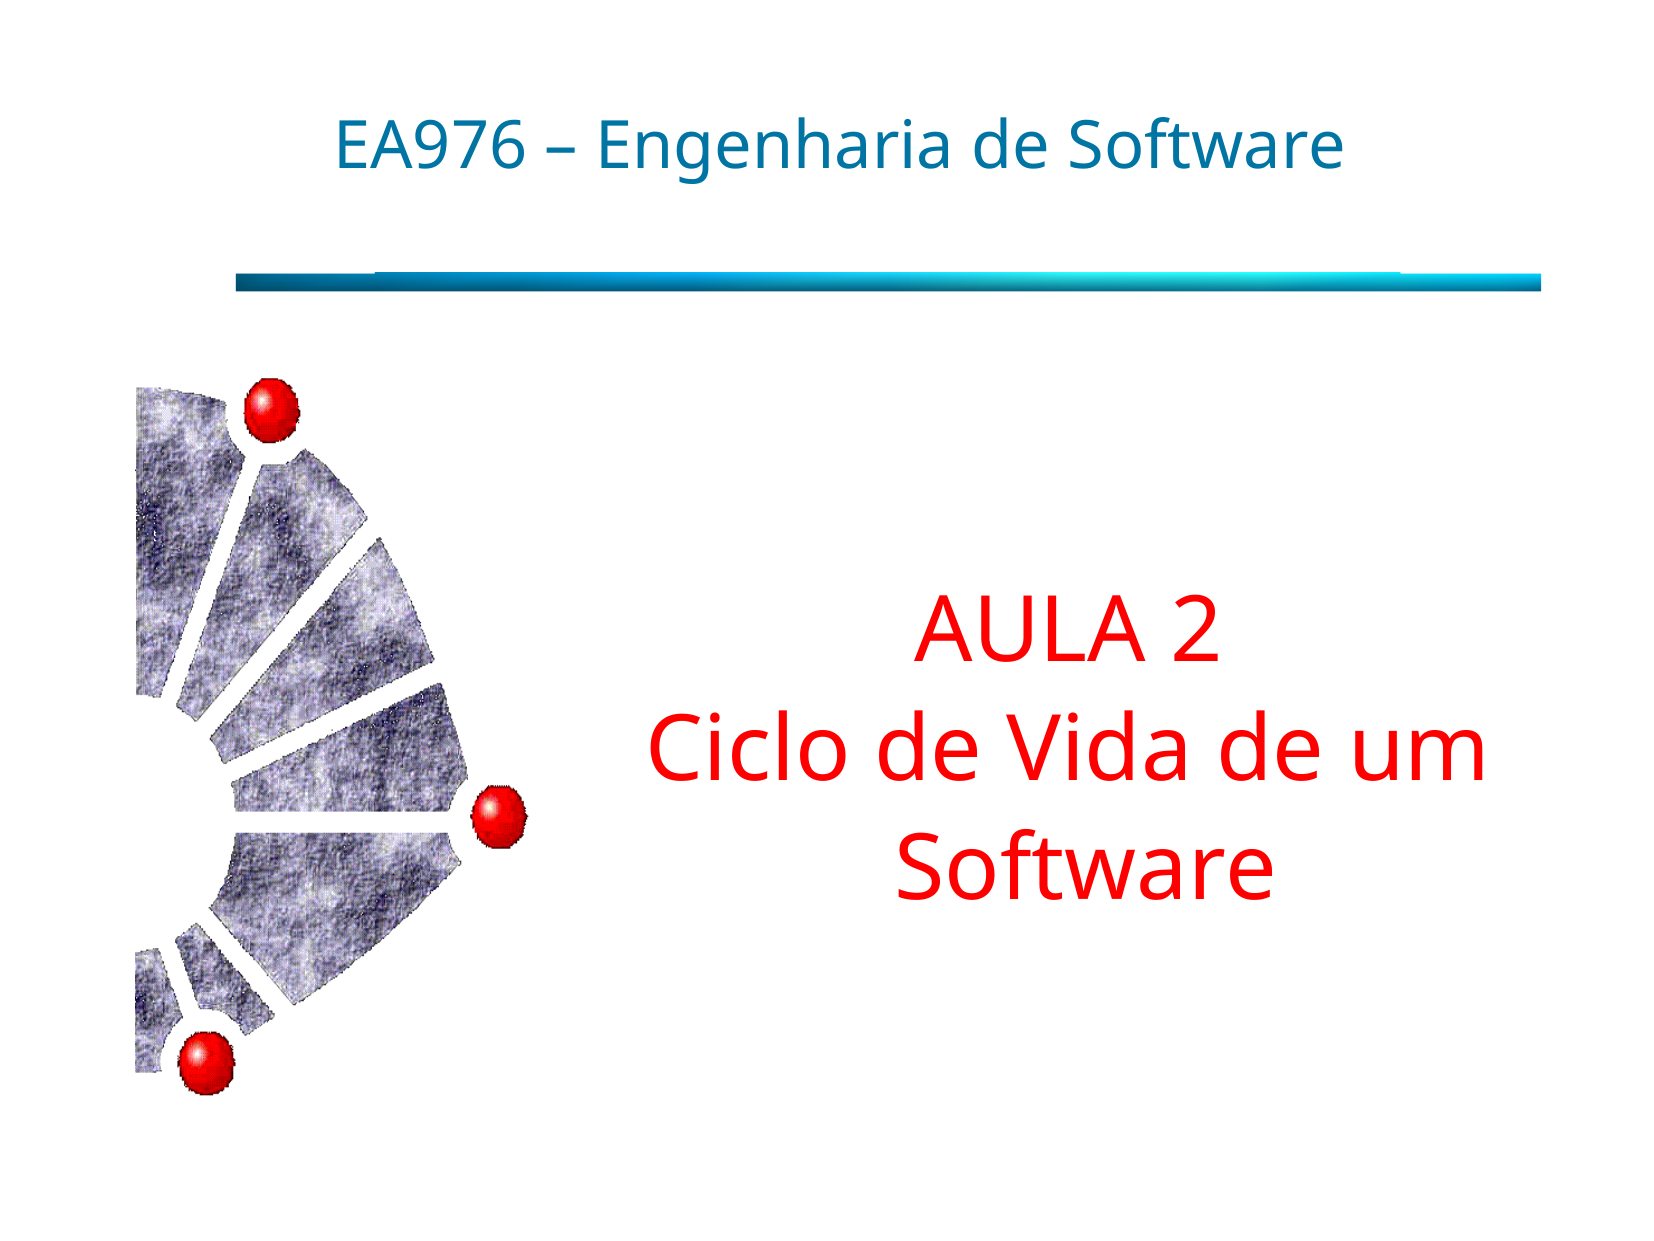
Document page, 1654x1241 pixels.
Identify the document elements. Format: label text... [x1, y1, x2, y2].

title EA976 – Engenharia de Software [61, 35, 1620, 250]
picture [125, 272, 1654, 295]
subtitle AULA 2 Ciclo de Vida de um Software [561, 308, 1541, 1182]
chart [135, 324, 562, 1112]
